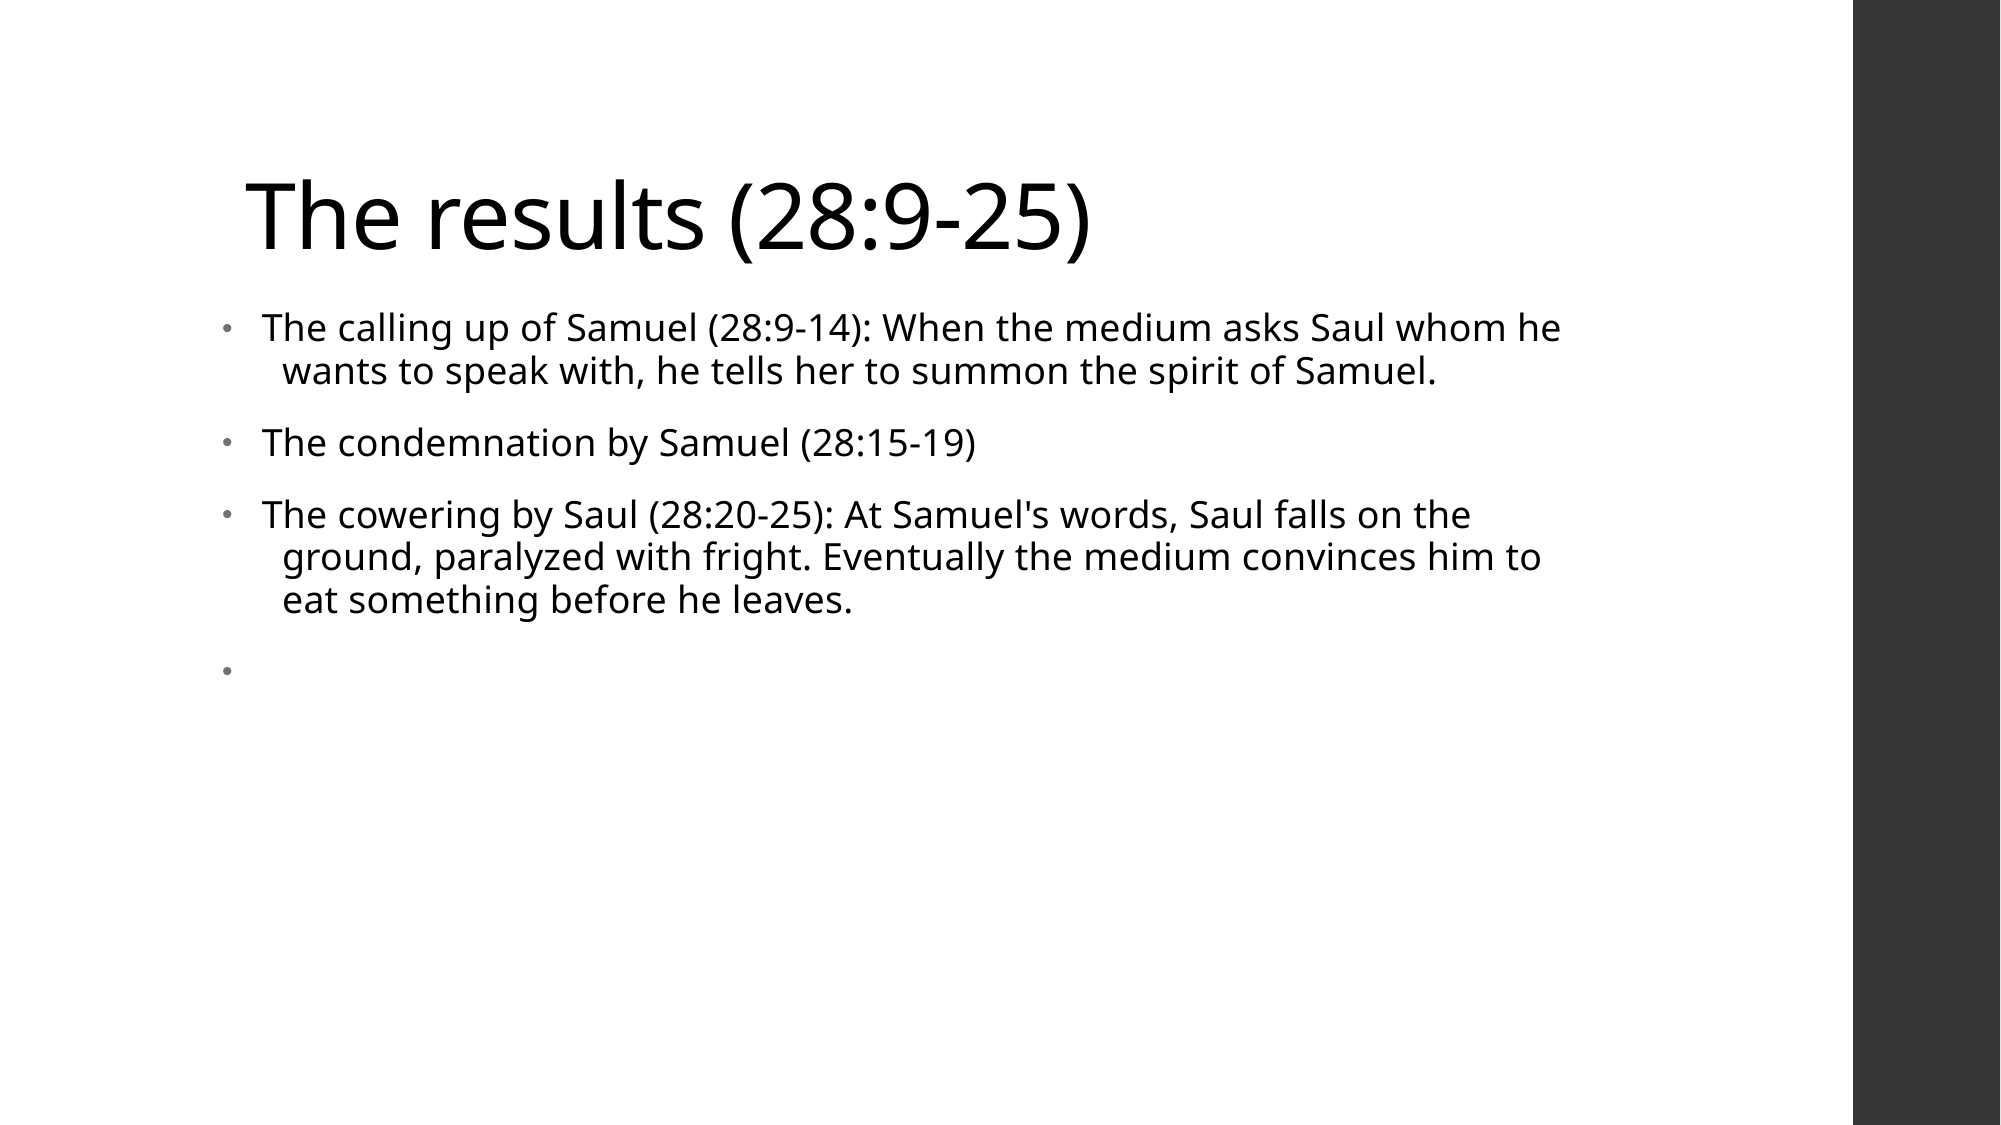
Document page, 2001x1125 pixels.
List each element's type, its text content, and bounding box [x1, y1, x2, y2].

list The calling up of Samuel (28:9-14): When the medium asks Saul whom he wants to speak with, he tells her to summon the spirit of Samuel. The condemnation by Samuel (28:15-19) The cowering by Saul (28:20-25): At Samuel's words, Saul falls on the ground, paralyzed with fright. Eventually the medium convinces him to eat something before he leaves. [206, 299, 1617, 1014]
title The results (28:9-25) [206, 60, 1797, 278]
